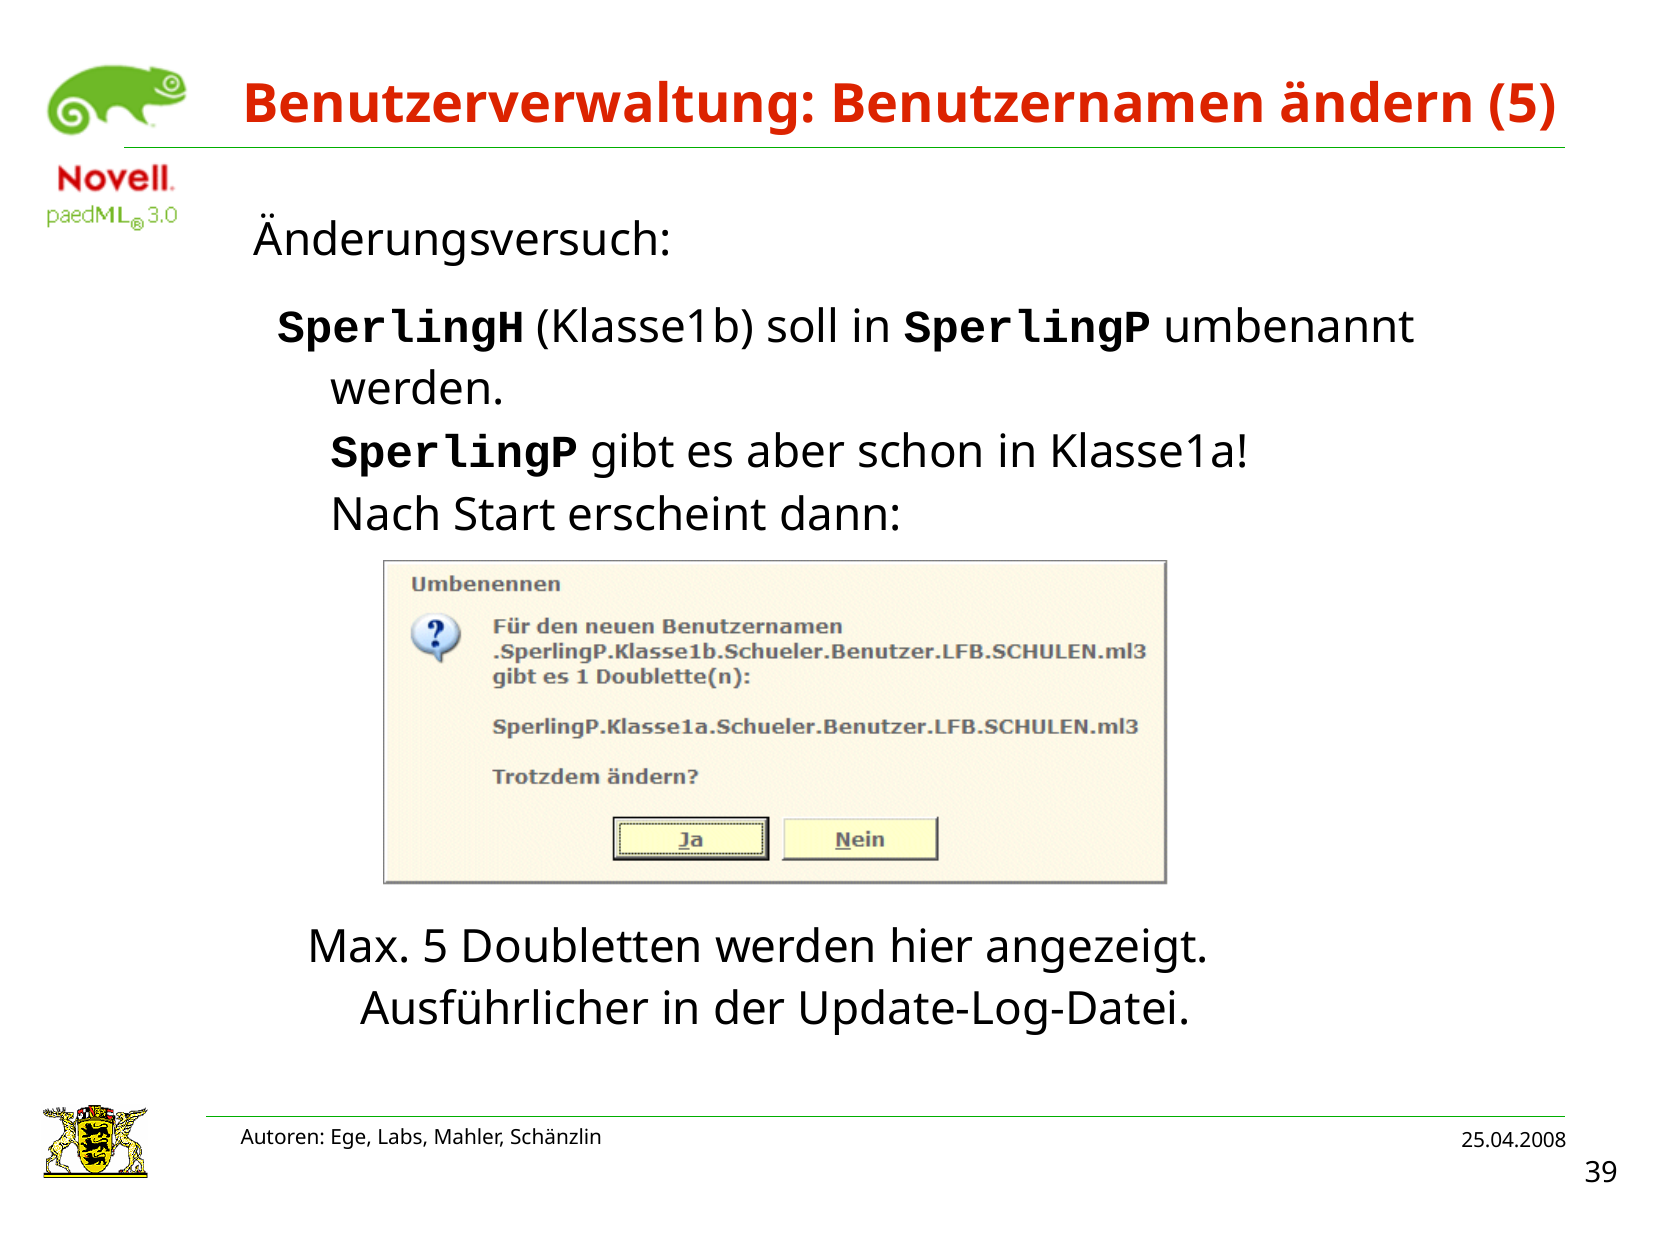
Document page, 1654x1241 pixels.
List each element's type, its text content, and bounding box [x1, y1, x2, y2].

picture [41, 1104, 148, 1180]
picture [29, 34, 199, 237]
picture [383, 560, 1169, 886]
list Änderungsversuch: [236, 206, 1565, 296]
list SperlingH (Klasse1b) soll in SperlingP umbenannt werden. SperlingP gibt es aber schon in Klasse1a! Nach Start erscheint dann: [259, 296, 1418, 523]
list Max. 5 Doubletten werden hier angezeigt. Ausführlicher in der Update-Log-Datei. [289, 913, 1447, 1093]
title Benutzerverwaltung: Benutzernamen ändern (5) [242, 67, 1577, 136]
